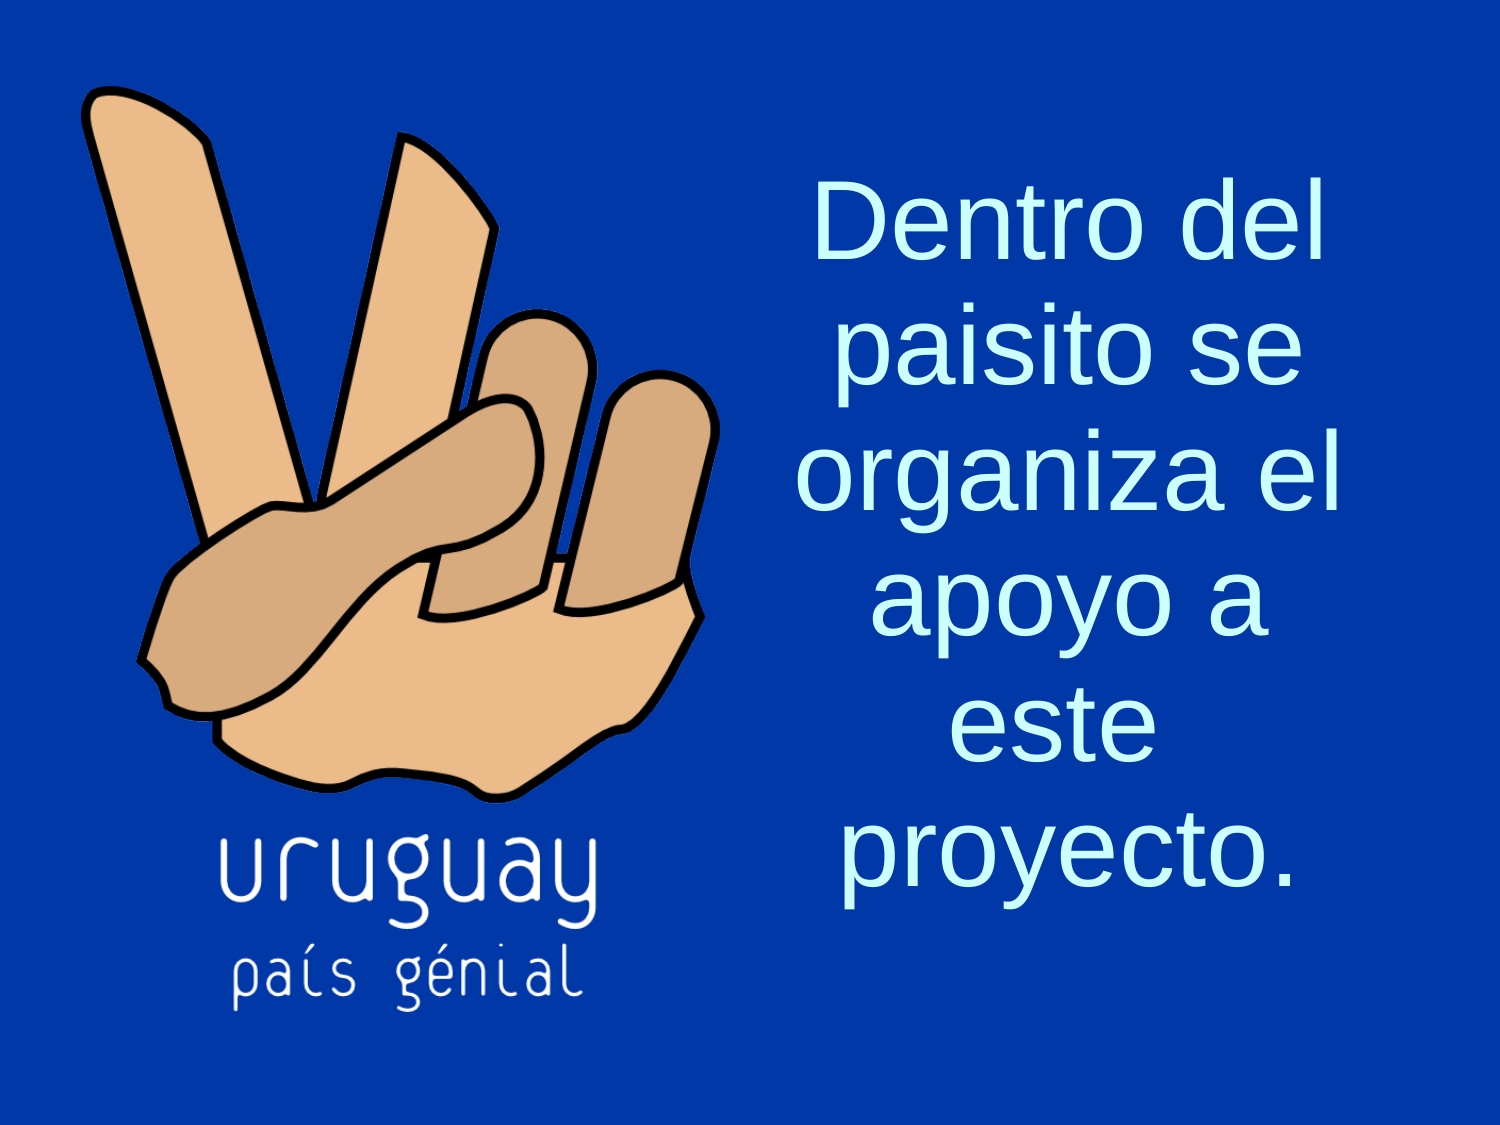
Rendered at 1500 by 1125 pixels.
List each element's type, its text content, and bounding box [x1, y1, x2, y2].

picture [81, 86, 720, 1012]
title Dentro del paisito se organiza el apoyo a este proyecto. [738, 45, 1400, 1024]
